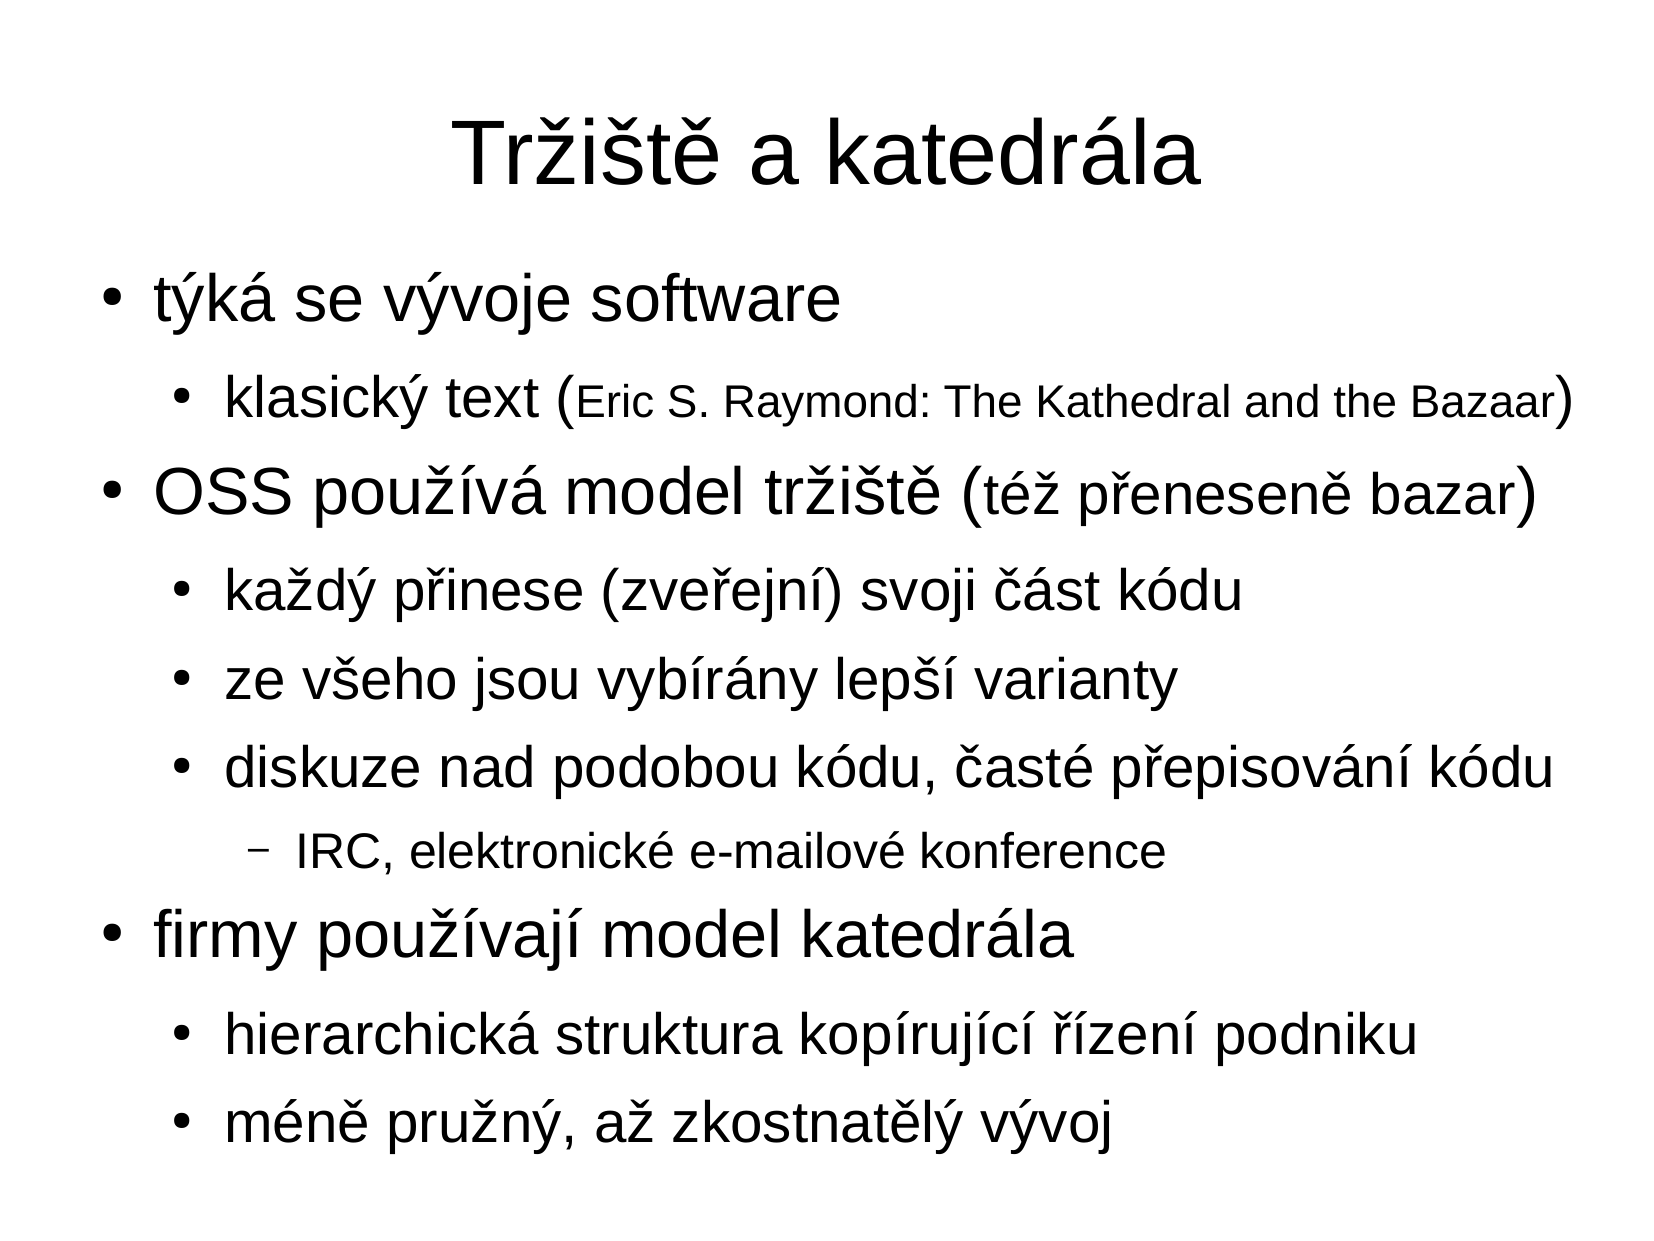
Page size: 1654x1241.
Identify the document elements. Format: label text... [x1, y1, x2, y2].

list týká se vývoje software klasický text (Eric S. Raymond: The Kathedral and the Bazaar) OSS používá model tržiště (též přeneseně bazar) každý přinese (zveřejní) svoji část kódu ze všeho jsou vybírány lepší varianty diskuze nad podobou kódu, časté přepisování kódu IRC, elektronické e-mailové konference firmy používají model katedrála hierarchická struktura kopírující řízení podniku méně pružný, až zkostnatělý vývoj [82, 260, 1625, 1156]
title Tržiště a katedrála [82, 56, 1571, 250]
